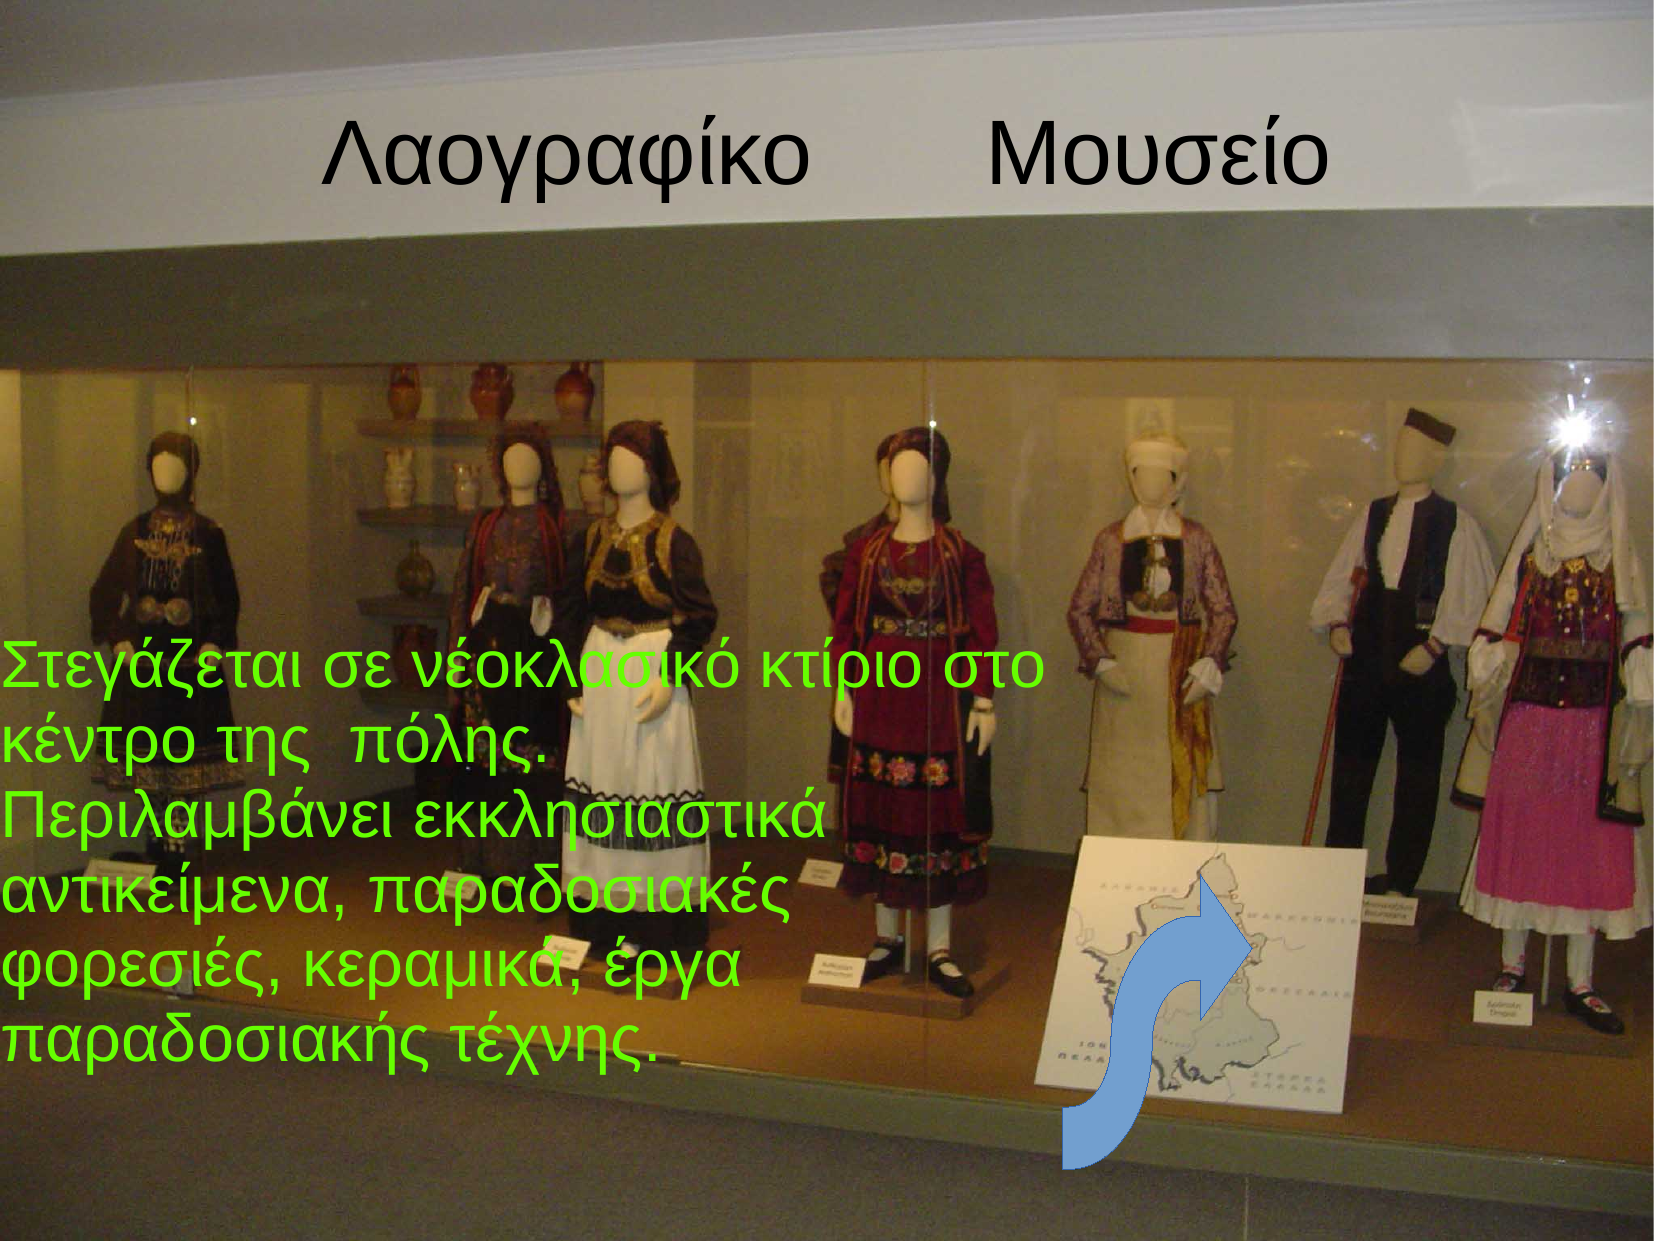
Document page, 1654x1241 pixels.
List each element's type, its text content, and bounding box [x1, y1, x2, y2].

title Λαογραφίκο Μουσείο [82, 49, 1571, 257]
subtitle Στεγάζεται σε νέοκλασικό κτίριο στο κέντρο της πόλης. Περιλαμβάνει εκκλησιαστικά αντικείμενα, παραδοσιακές φορεσιές, κεραμικά, έργα παραδοσιακής τέχνης. [0, 514, 1063, 1241]
text_box [1062, 874, 1253, 1170]
picture [0, 0, 1654, 1241]
